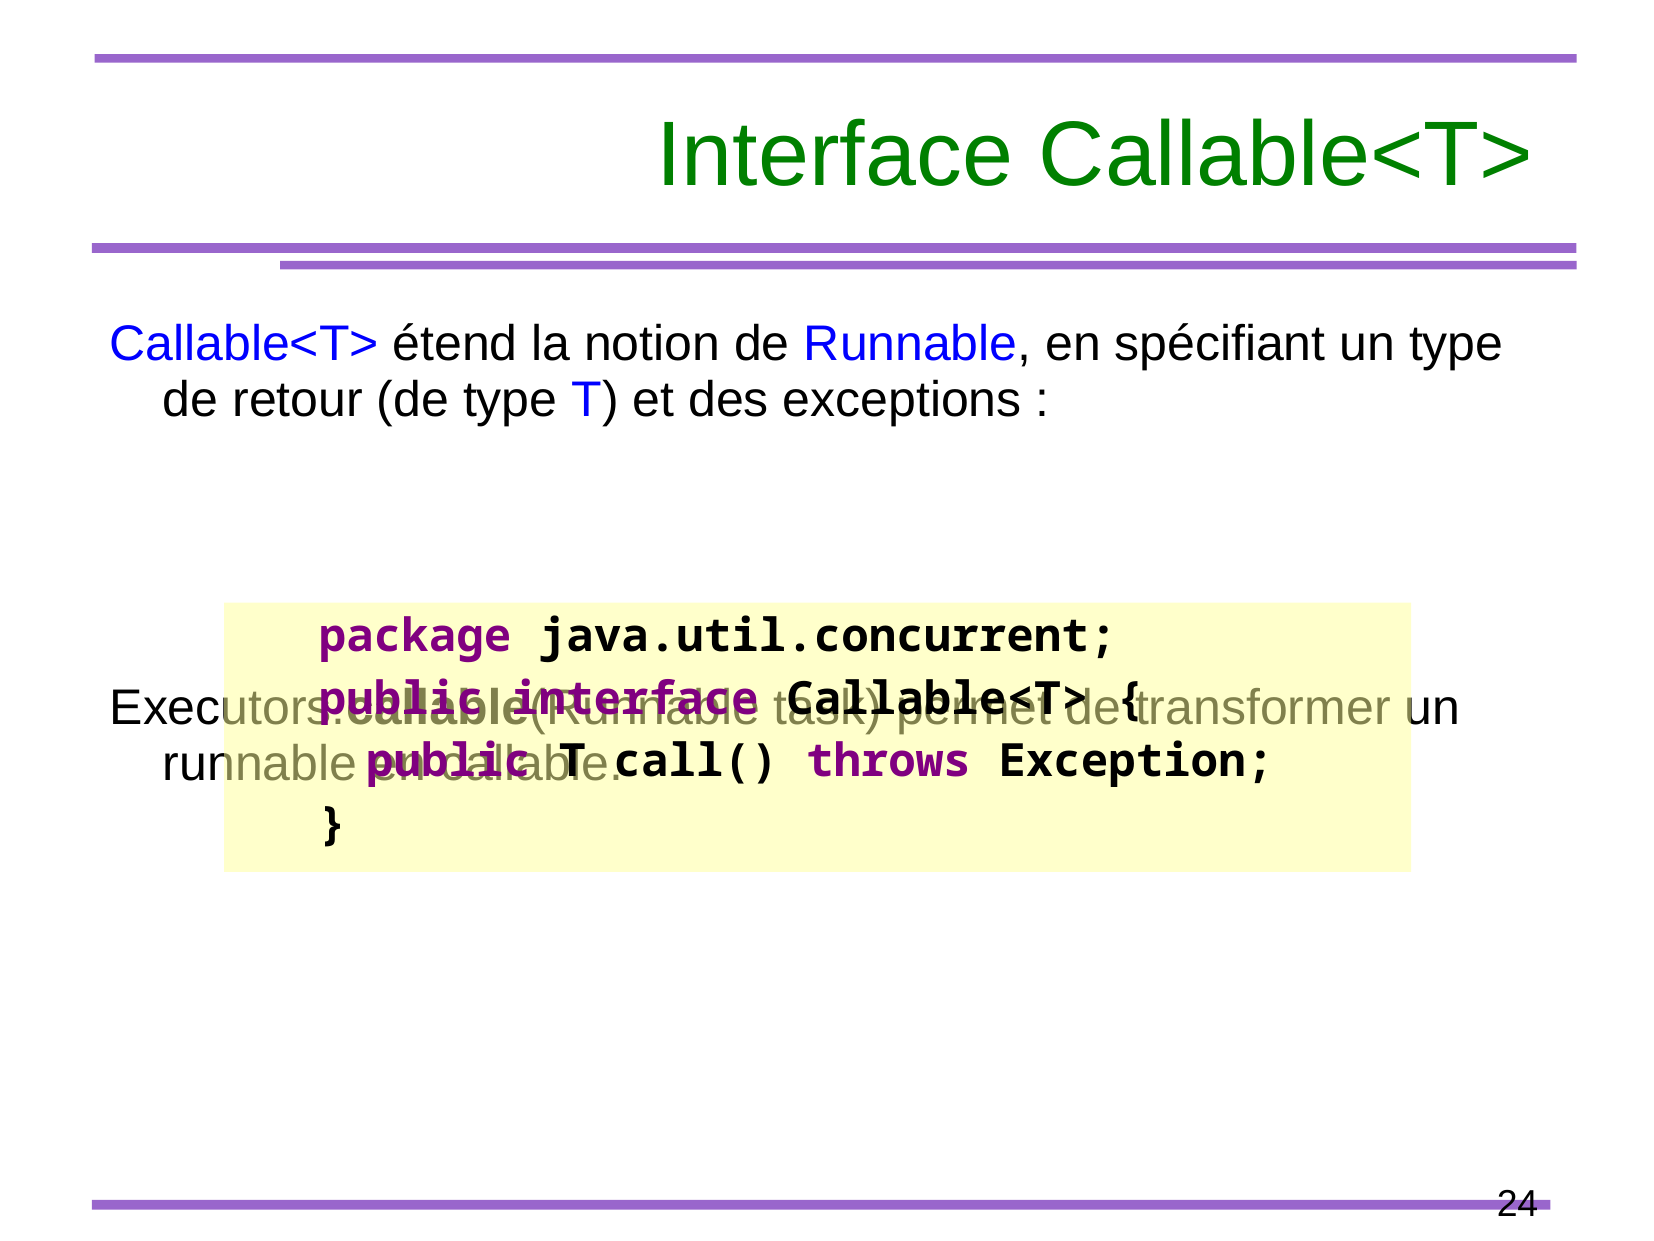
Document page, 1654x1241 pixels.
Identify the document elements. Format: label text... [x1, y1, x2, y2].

text_box package java.util.concurrent; public interface Callable<T> { public T call() throws Exception; } [224, 602, 1412, 872]
title Interface Callable<T> [121, 49, 1534, 257]
list Callable<T> étend la notion de Runnable, en spécifiant un type de retour (de type T) et des exceptions : Executors.callable(Runnable task) permet de transformer un runnable en callable. [92, 315, 1563, 1163]
